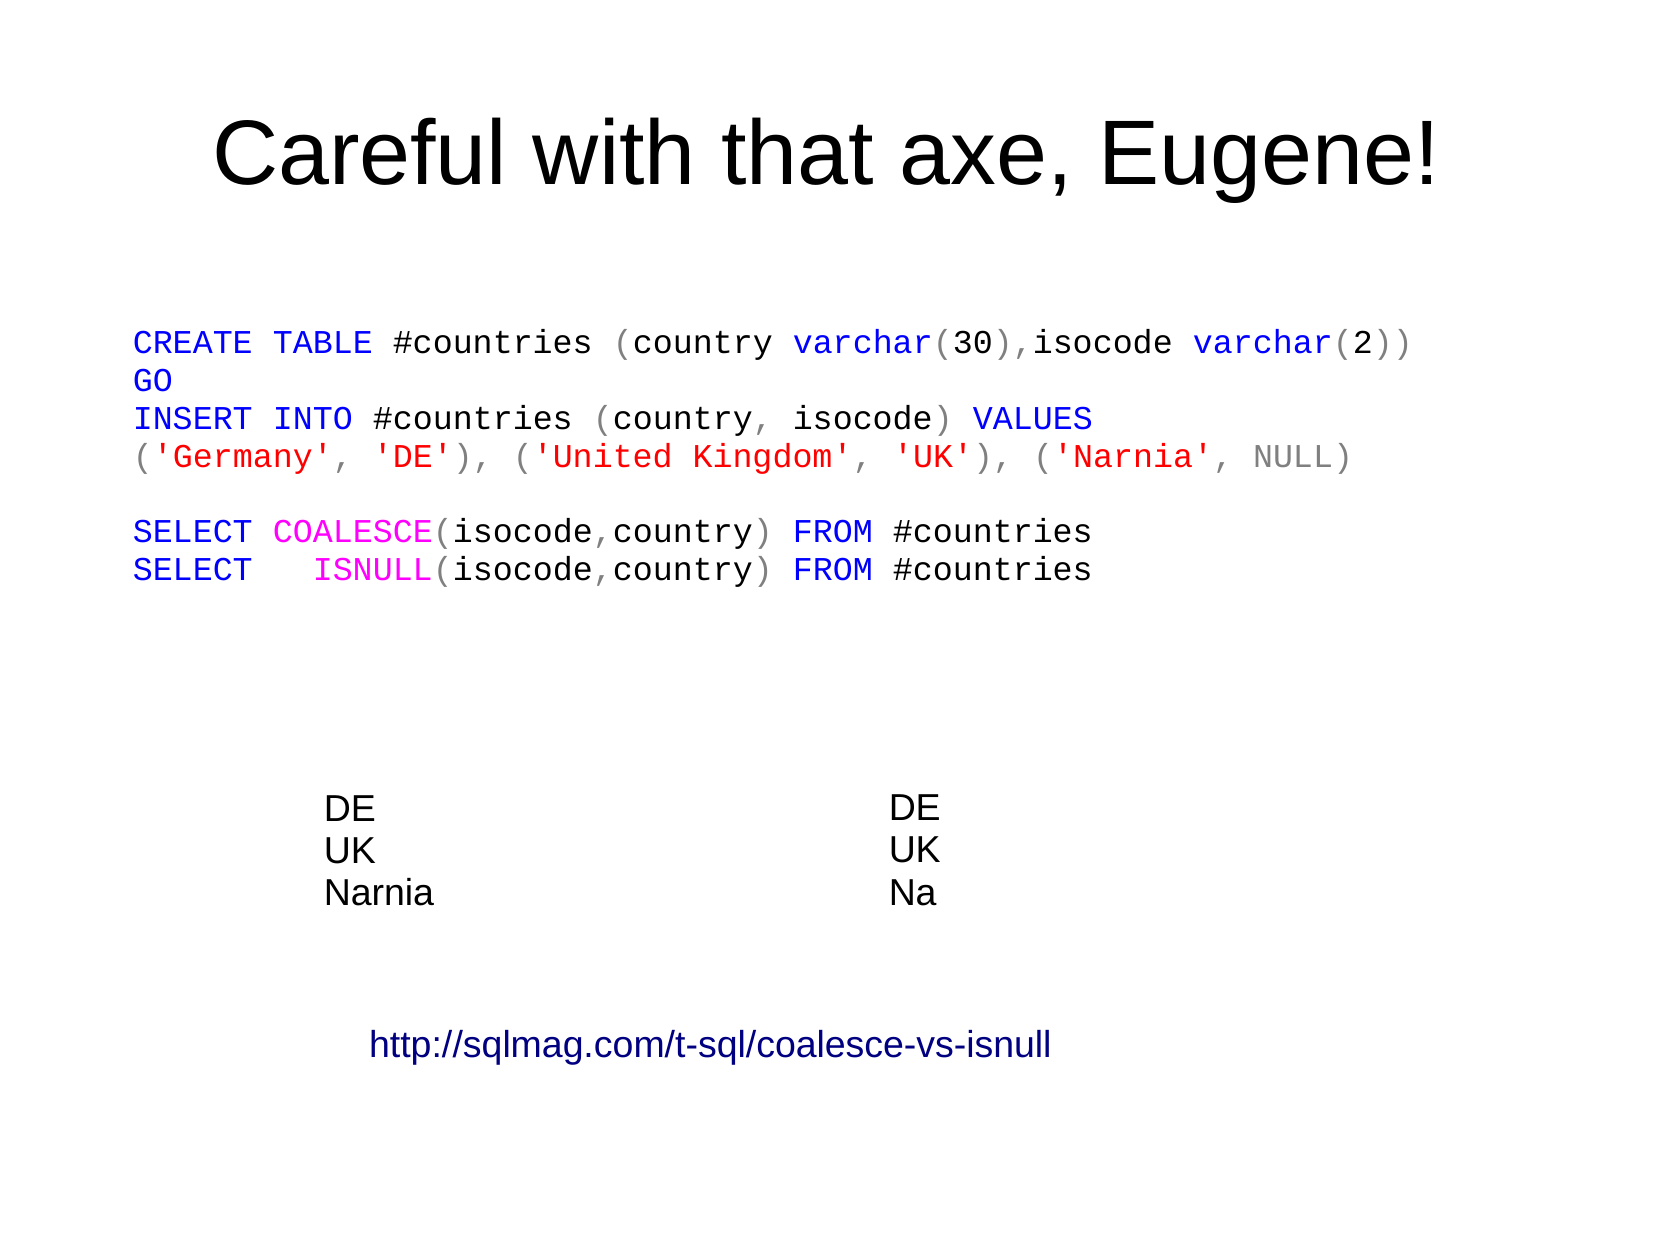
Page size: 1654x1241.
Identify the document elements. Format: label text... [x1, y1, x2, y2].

text_box DE UK Na [874, 779, 956, 921]
text_box DE UK Narnia [309, 780, 449, 922]
text_box http://sqlmag.com/t-sql/coalesce-vs-isnull [354, 1015, 1067, 1073]
text_box CREATE TABLE #countries (country varchar(30),isocode varchar(2)) GO INSERT INTO #countries (country, isocode) VALUES ('Germany', 'DE'), ('United Kingdom', 'UK'), ('Narnia', NULL) SELECT COALESCE(isocode,country) FROM #countries SELECT ISNULL(isocode,country) FROM #countries [118, 318, 1571, 875]
title Careful with that axe, Eugene! [82, 49, 1571, 257]
